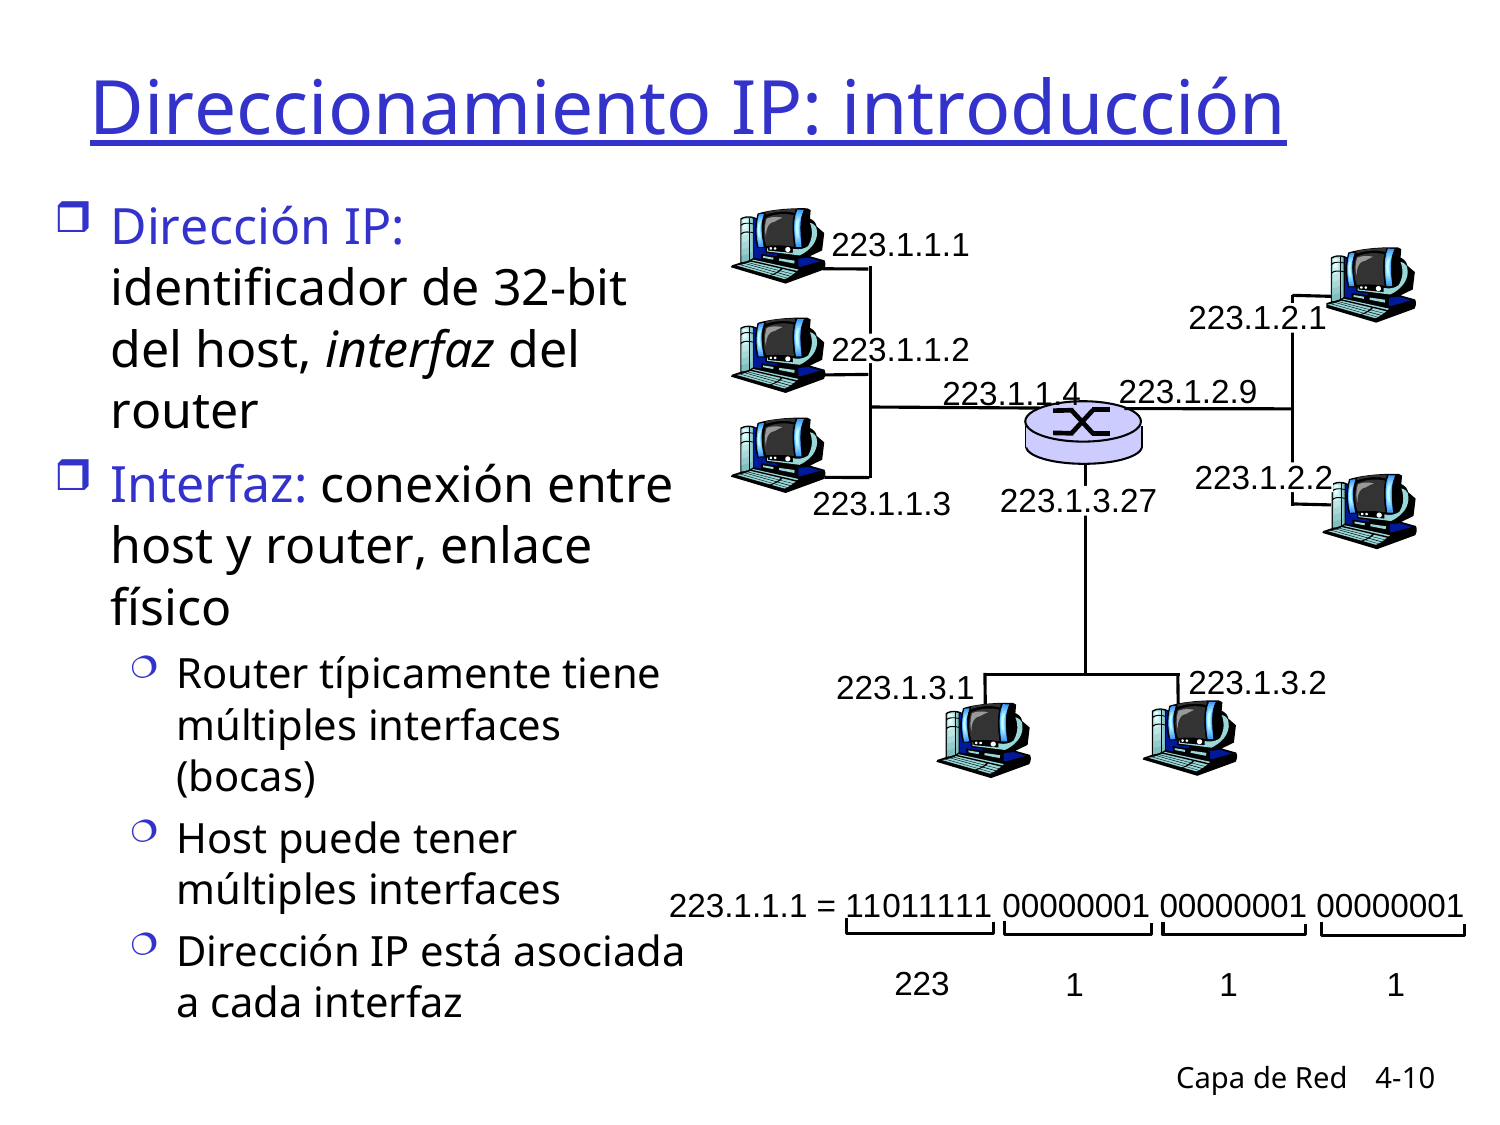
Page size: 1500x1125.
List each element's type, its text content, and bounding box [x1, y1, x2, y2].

text_box [1025, 412, 1142, 464]
list Dirección IP: identificador de 32-bit del host, interfaz del router Interfaz: conexión entre host y router, enlace físico Router típicamente tiene múltiples interfaces (bocas) Host puede tener múltiples interfaces Dirección IP está asociada a cada interfaz [39, 187, 713, 1021]
text_box 223 [879, 954, 965, 1010]
text_box 223.1.2.2 [1179, 448, 1349, 504]
text_box 1 [1050, 955, 1099, 1012]
text_box 223.1.3.27 [985, 471, 1173, 527]
text_box [1097, 401, 1104, 407]
title Direccionamiento IP: introducción [75, 15, 1463, 196]
text_box 223.1.3.2 [1173, 653, 1343, 709]
picture [1321, 246, 1418, 323]
picture [730, 416, 827, 493]
text_box 1 [1371, 955, 1421, 1012]
text_box 223.1.1.2 [816, 320, 986, 377]
text_box 223.1.3.1 [821, 658, 990, 714]
text_box 1 [1204, 955, 1253, 1012]
text_box 223.1.2.9 [1104, 362, 1273, 419]
picture [1142, 699, 1239, 776]
text_box 223.1.1.1 = 11011111 00000001 00000001 00000001 [654, 876, 1481, 932]
text_box 223.1.2.1 [1173, 288, 1343, 345]
picture [1322, 473, 1419, 550]
text_box 223.1.1.4 [927, 364, 1097, 420]
picture [936, 702, 1033, 779]
picture [730, 207, 827, 284]
text_box 223.1.1.3 [797, 474, 967, 531]
picture [730, 316, 827, 393]
text_box 223.1.1.1 [816, 215, 986, 271]
